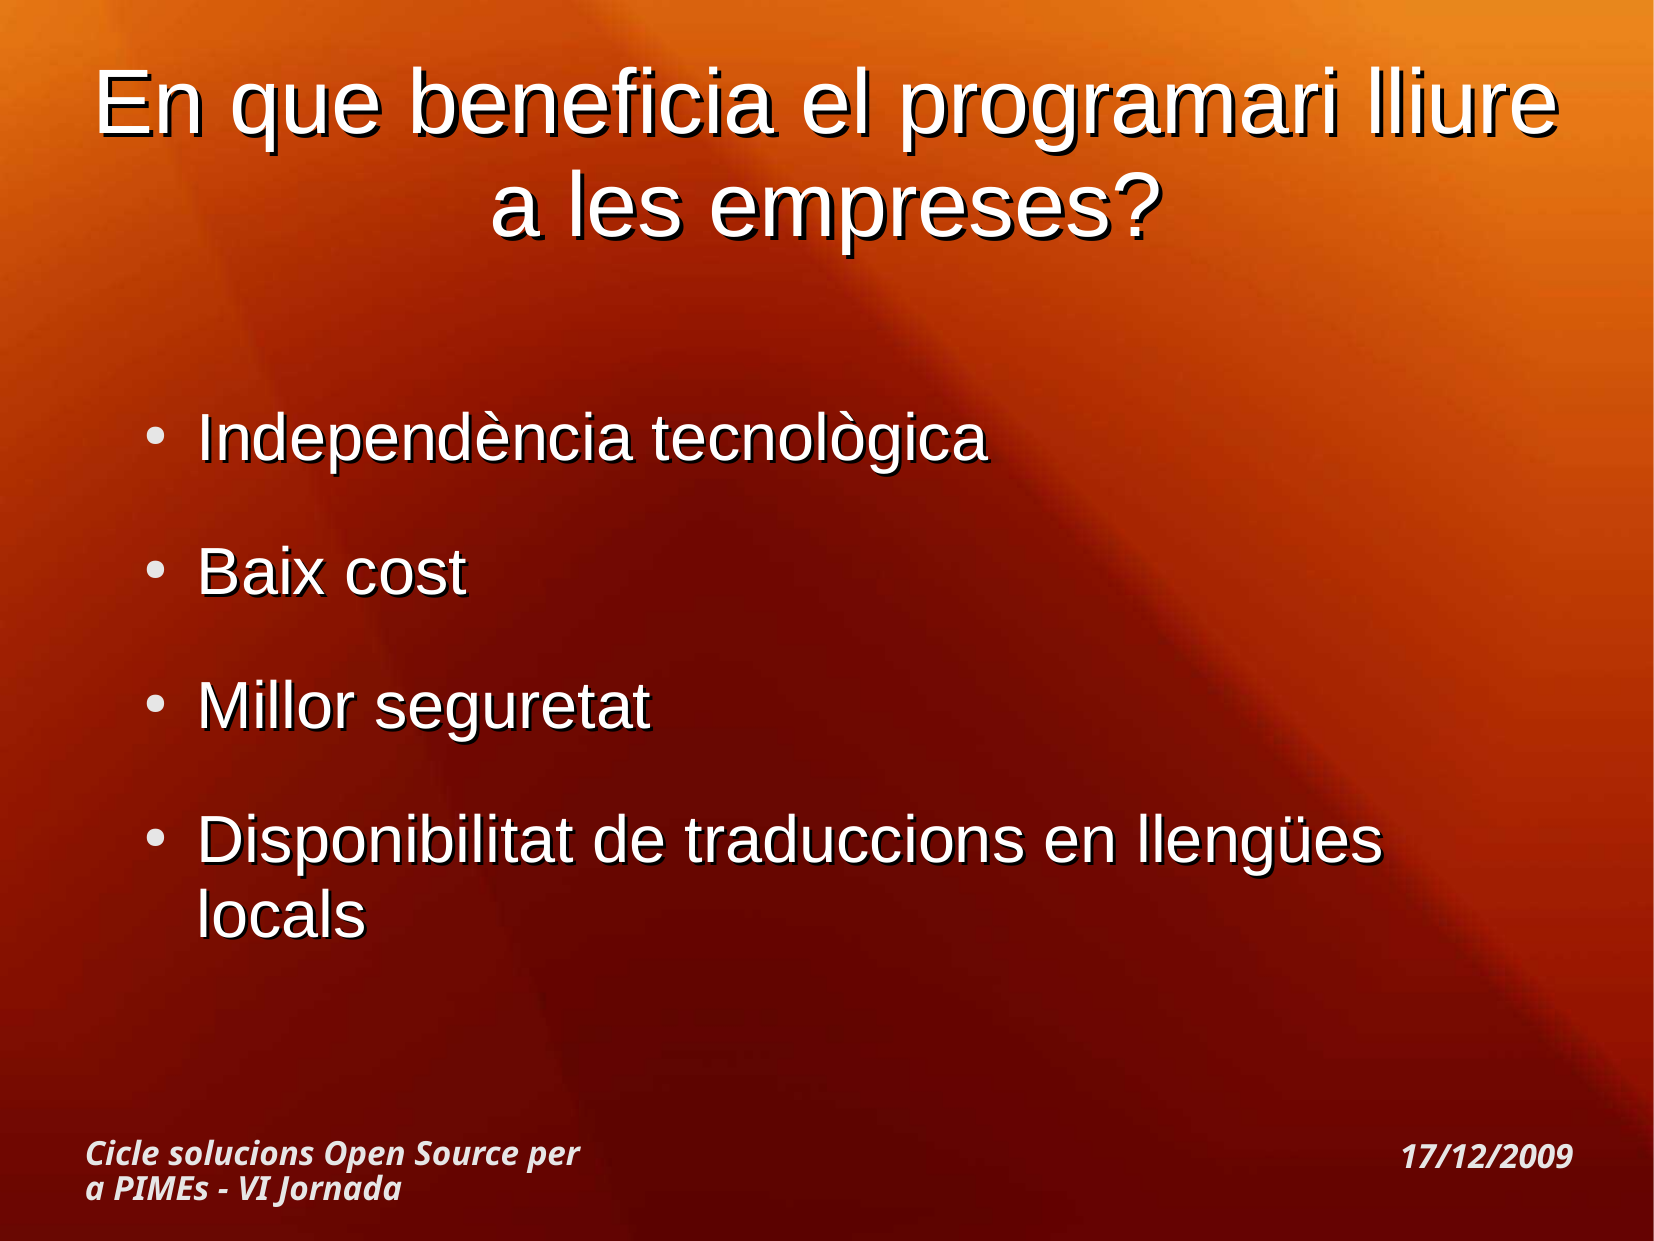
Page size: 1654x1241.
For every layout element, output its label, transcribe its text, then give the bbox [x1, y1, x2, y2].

picture [0, 0, 1654, 1241]
list Independència tecnològica Baix cost Millor seguretat Disponibilitat de traduccions en llengües locals [82, 400, 1571, 1094]
title En que beneficia el programari lliure a les empreses? [82, 49, 1571, 257]
